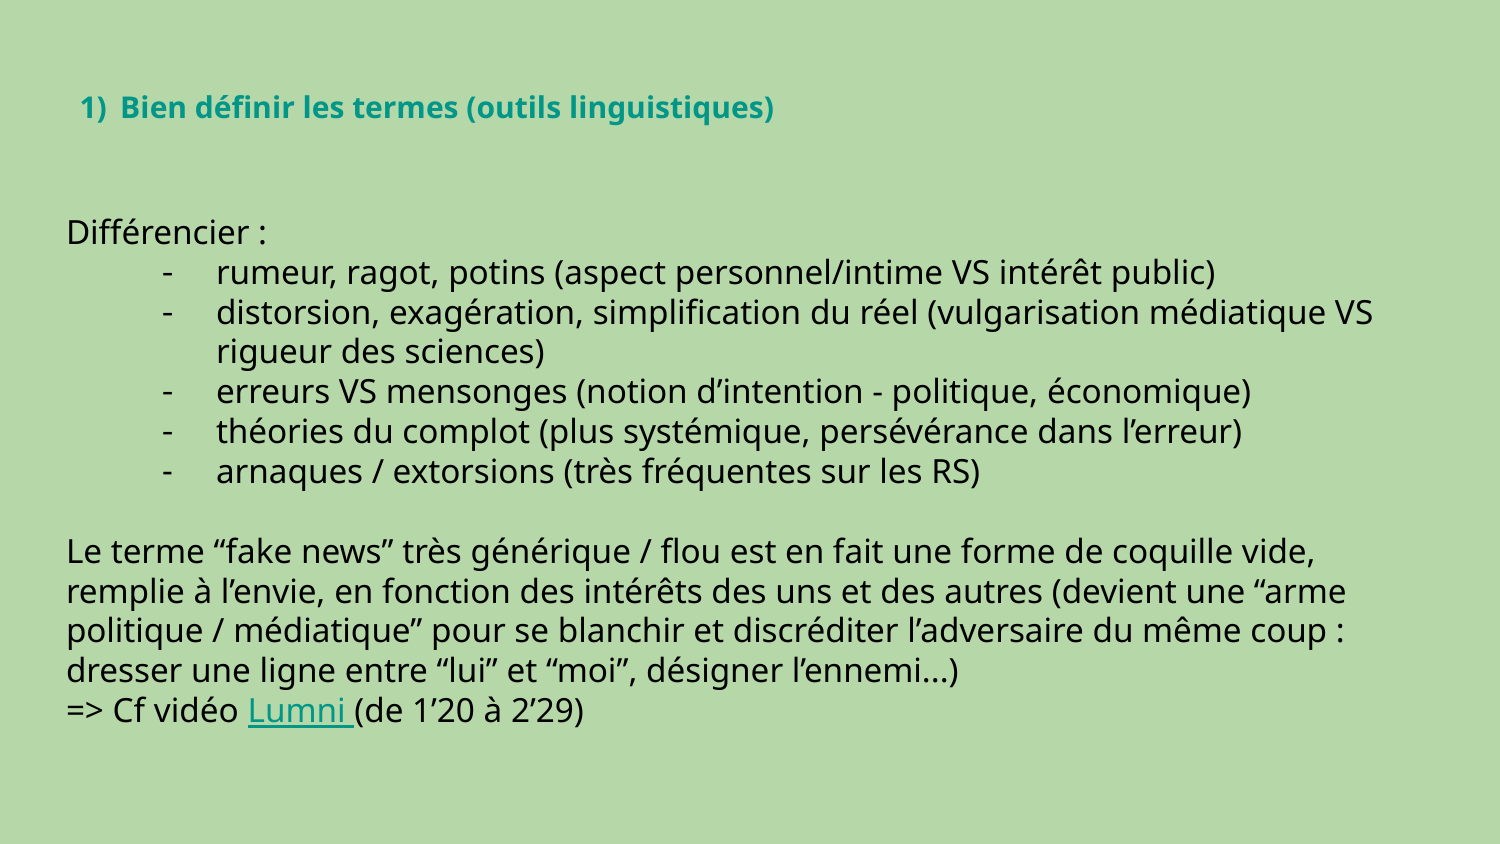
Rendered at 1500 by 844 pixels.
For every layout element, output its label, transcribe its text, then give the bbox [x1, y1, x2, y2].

list Différencier : rumeur, ragot, potins (aspect personnel/intime VS intérêt public) distorsion, exagération, simplification du réel (vulgarisation médiatique VS rigueur des sciences) erreurs VS mensonges (notion d’intention - politique, économique) théories du complot (plus systémique, persévérance dans l’erreur) arnaques / extorsions (très fréquentes sur les RS) Le terme “fake news” très générique / flou est en fait une forme de coquille vide, remplie à l’envie, en fonction des intérêts des uns et des autres (devient une “arme politique / médiatique” pour se blanchir et discréditer l’adversaire du même coup : dresser une ligne entre “lui” et “moi”, désigner l’ennemi...) => Cf vidéo Lumni (de 1’20 à 2’29) [51, 196, 1449, 801]
title Bien définir les termes (outils linguistiques) [51, 72, 1449, 176]
